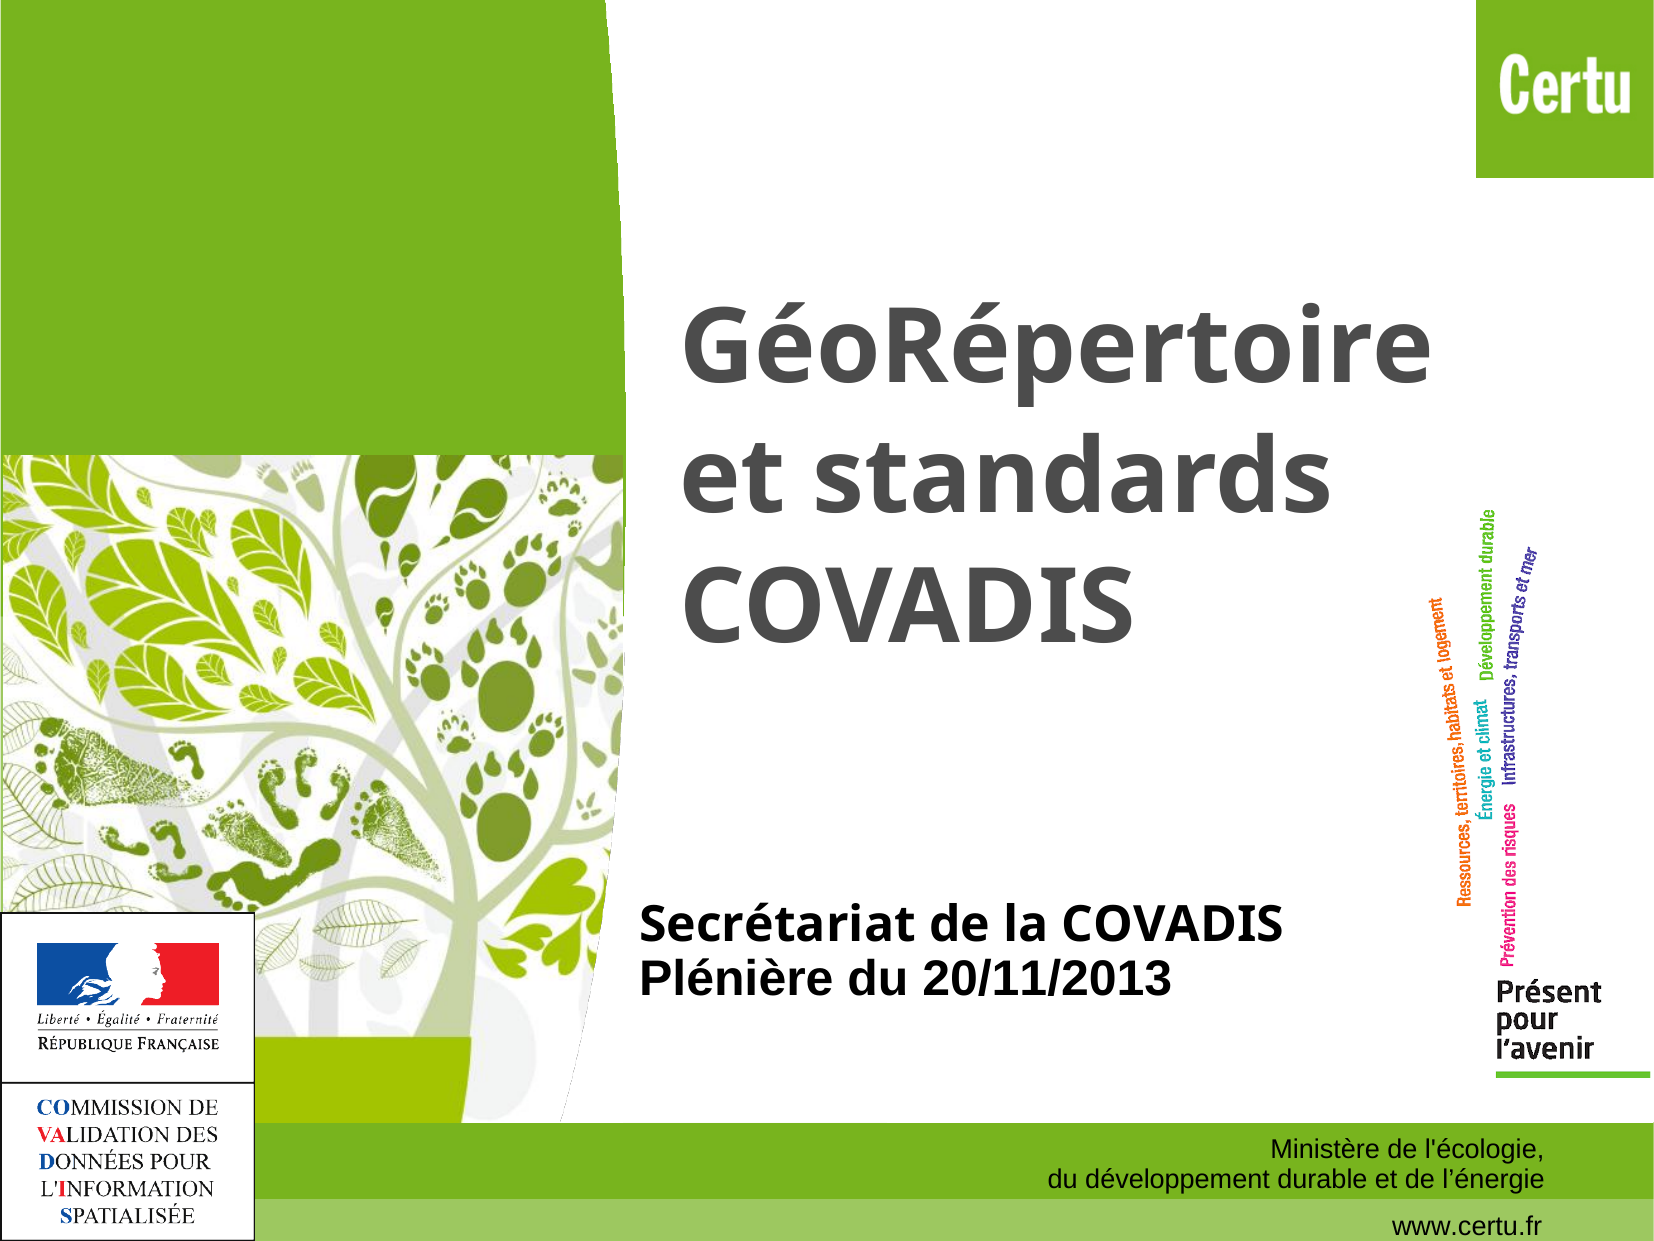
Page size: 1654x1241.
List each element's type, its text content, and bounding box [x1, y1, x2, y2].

picture [0, 0, 1654, 1241]
title GéoRépertoire et standards COVADIS [679, 225, 1506, 711]
text_box Secrétariat de la COVADIS Plénière du 20/11/2013 [639, 844, 1477, 1052]
text_box Ministère de l'écologie, du développement durable et de l’énergie [731, 1125, 1559, 1201]
text_box www.certu.fr [877, 1202, 1557, 1241]
